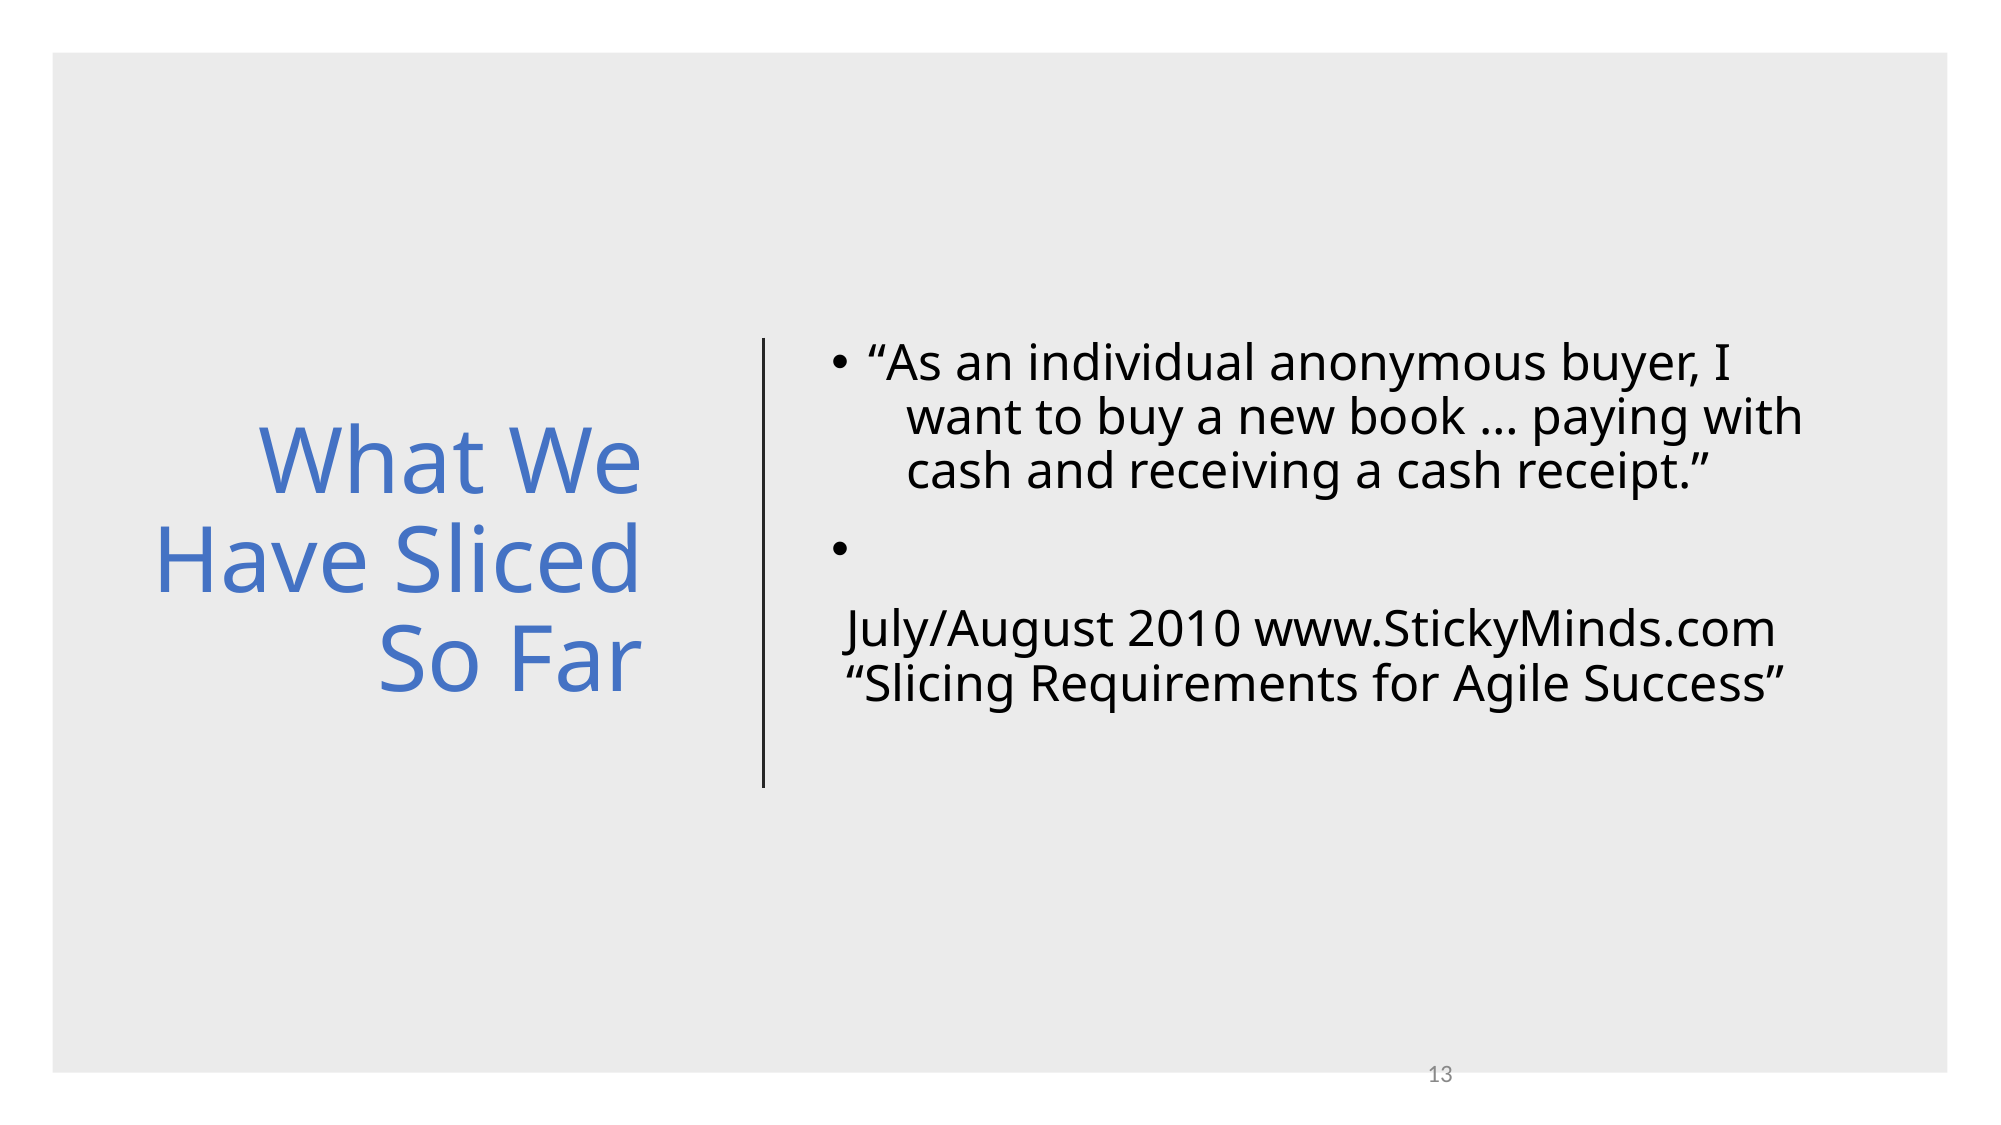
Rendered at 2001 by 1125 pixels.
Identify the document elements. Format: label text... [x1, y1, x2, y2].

title What We Have Sliced So Far [137, 158, 711, 967]
list “As an individual anonymous buyer, I want to buy a new book … paying with cash and receiving a cash receipt.” July/August 2010 www.StickyMinds.com “Slicing Requirements for Agile Success” [816, 158, 1863, 967]
text_box 13 [1412, 1042, 1863, 1103]
text_box [53, 53, 1947, 1073]
